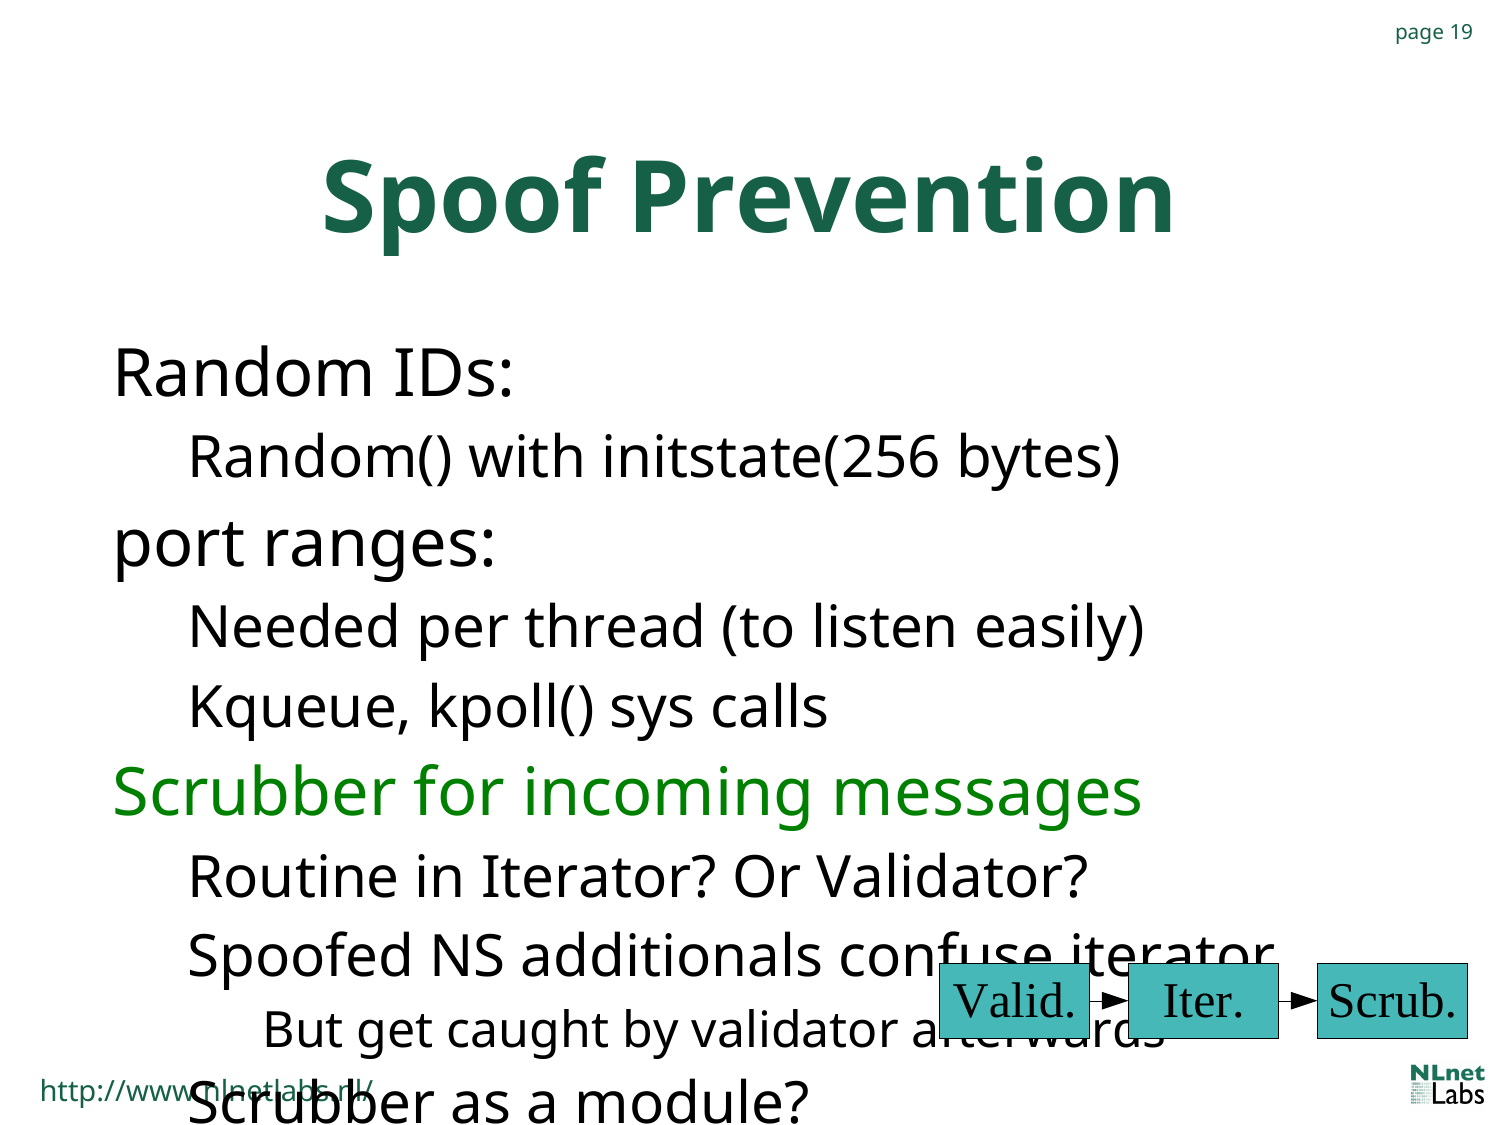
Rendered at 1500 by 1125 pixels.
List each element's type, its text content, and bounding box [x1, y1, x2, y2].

picture [1409, 1059, 1485, 1111]
list Random IDs: Random() with initstate(256 bytes) port ranges: Needed per thread (to listen easily) Kqueue, kpoll() sys calls Scrubber for incoming messages Routine in Iterator? Or Validator? Spoofed NS additionals confuse iterator But get caught by validator afterwards Scrubber as a module? Between iterator and network. [112, 324, 1388, 1073]
text_box Iter. [1128, 963, 1279, 1039]
text_box Valid. [939, 963, 1090, 1039]
title Spoof Prevention [112, 135, 1388, 252]
text_box Scrub. [1317, 963, 1468, 1039]
